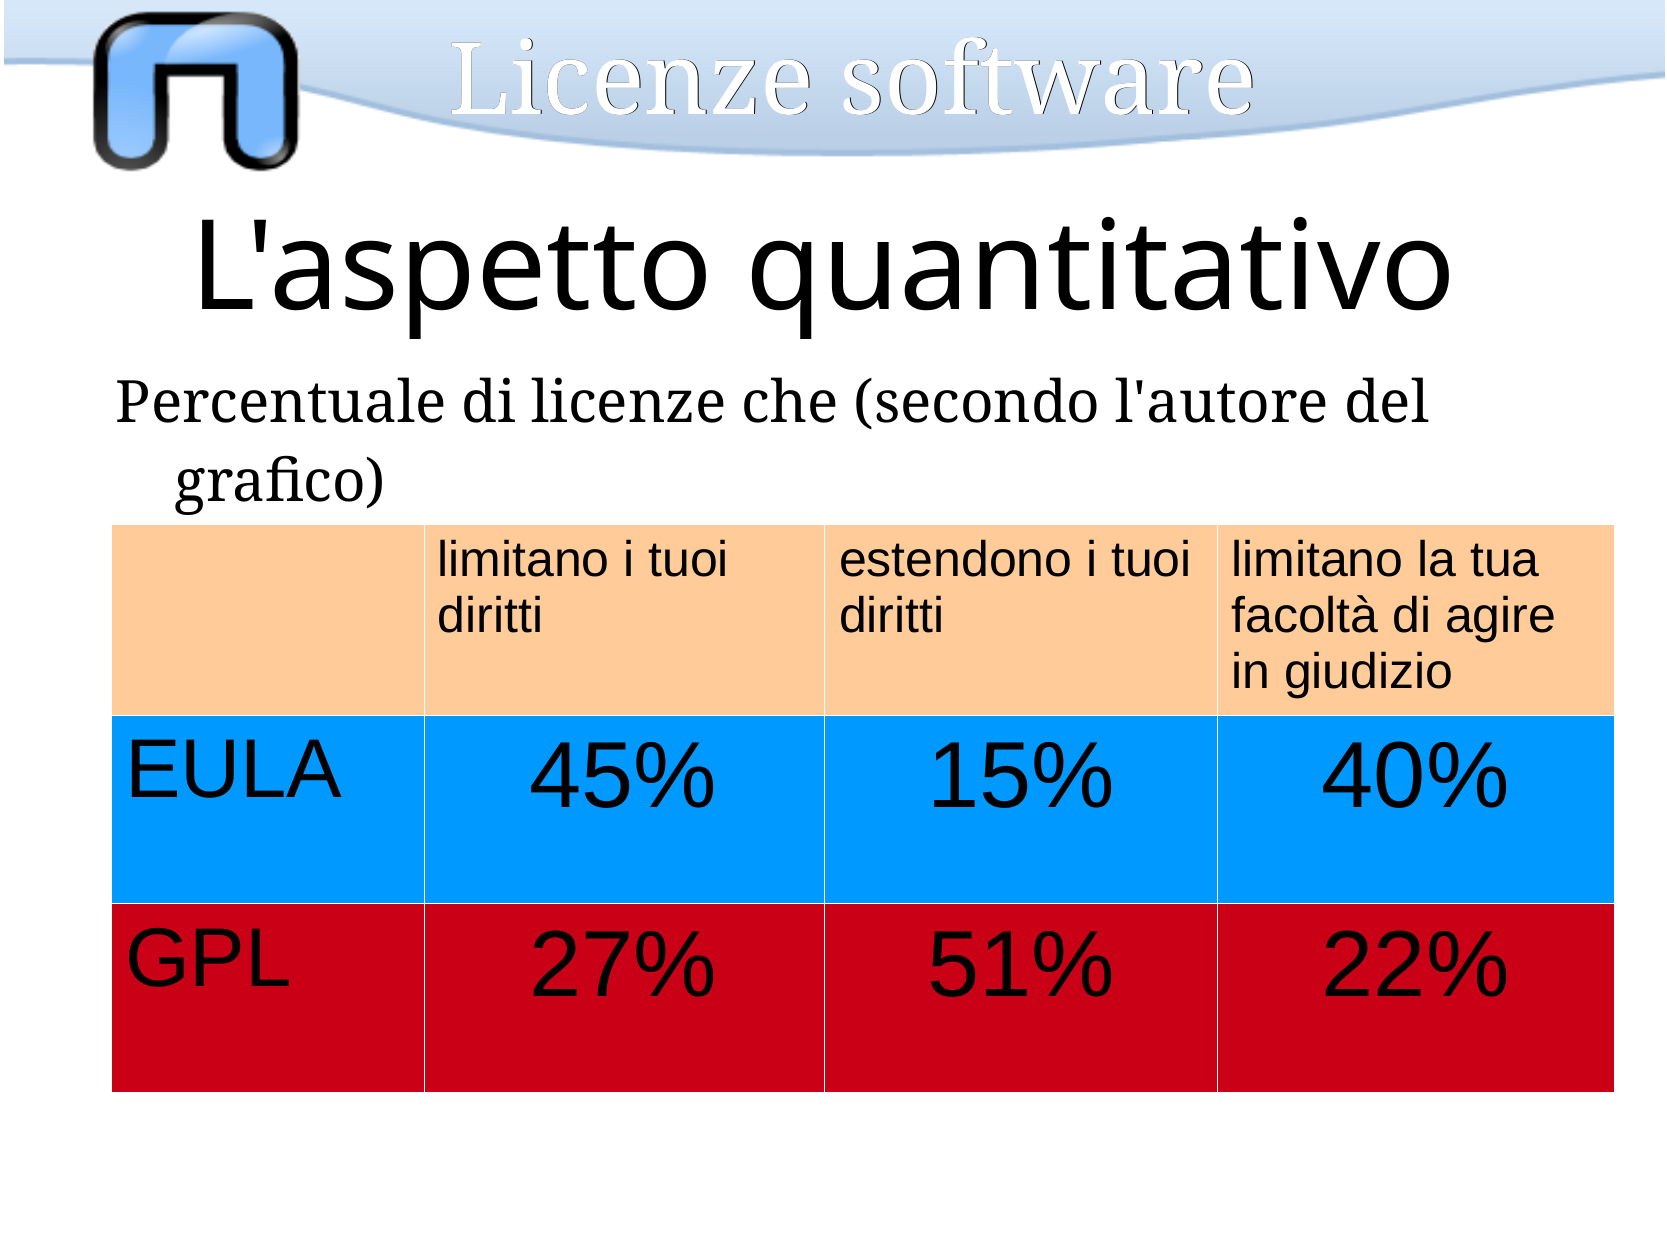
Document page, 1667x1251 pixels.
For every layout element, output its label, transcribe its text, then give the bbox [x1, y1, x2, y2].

text_box Licenze software [407, 0, 1443, 168]
title L'aspetto quantitativo [74, 209, 1575, 358]
picture [0, 0, 1667, 1251]
list Percentuale di licenze che (secondo l'autore del grafico) Fonte: www.cybersource.com.au/cyber/about/comparing_the_gpl_to_eula.pdf [74, 360, 1575, 1220]
